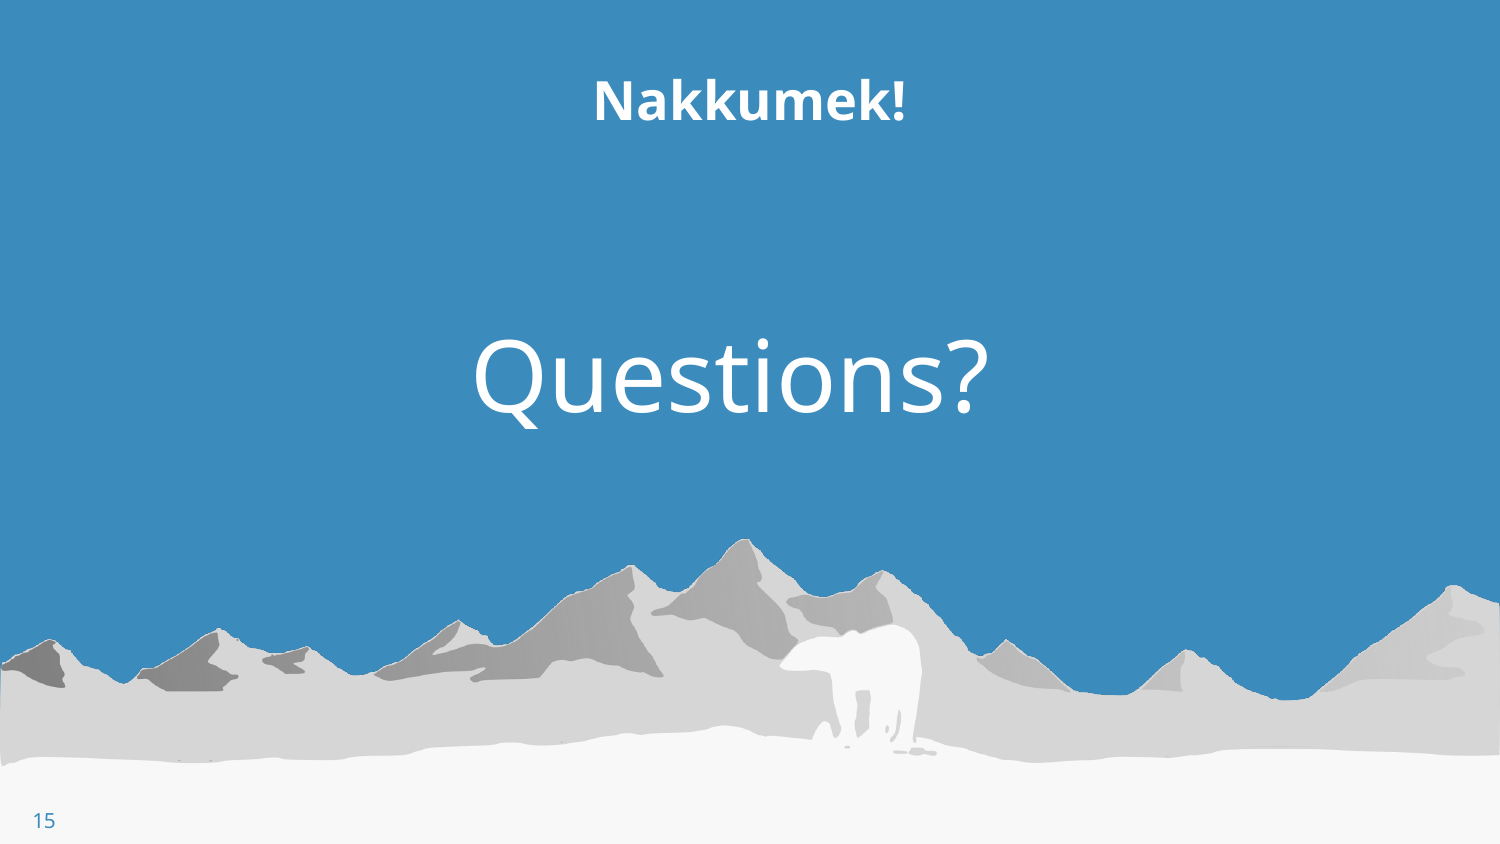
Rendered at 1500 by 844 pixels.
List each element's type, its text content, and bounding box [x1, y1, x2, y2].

title Nakkumek! [0, 50, 1500, 192]
text_box Questions? [127, 297, 1334, 472]
picture [0, 513, 1500, 844]
slide_number <number> [0, 792, 89, 844]
